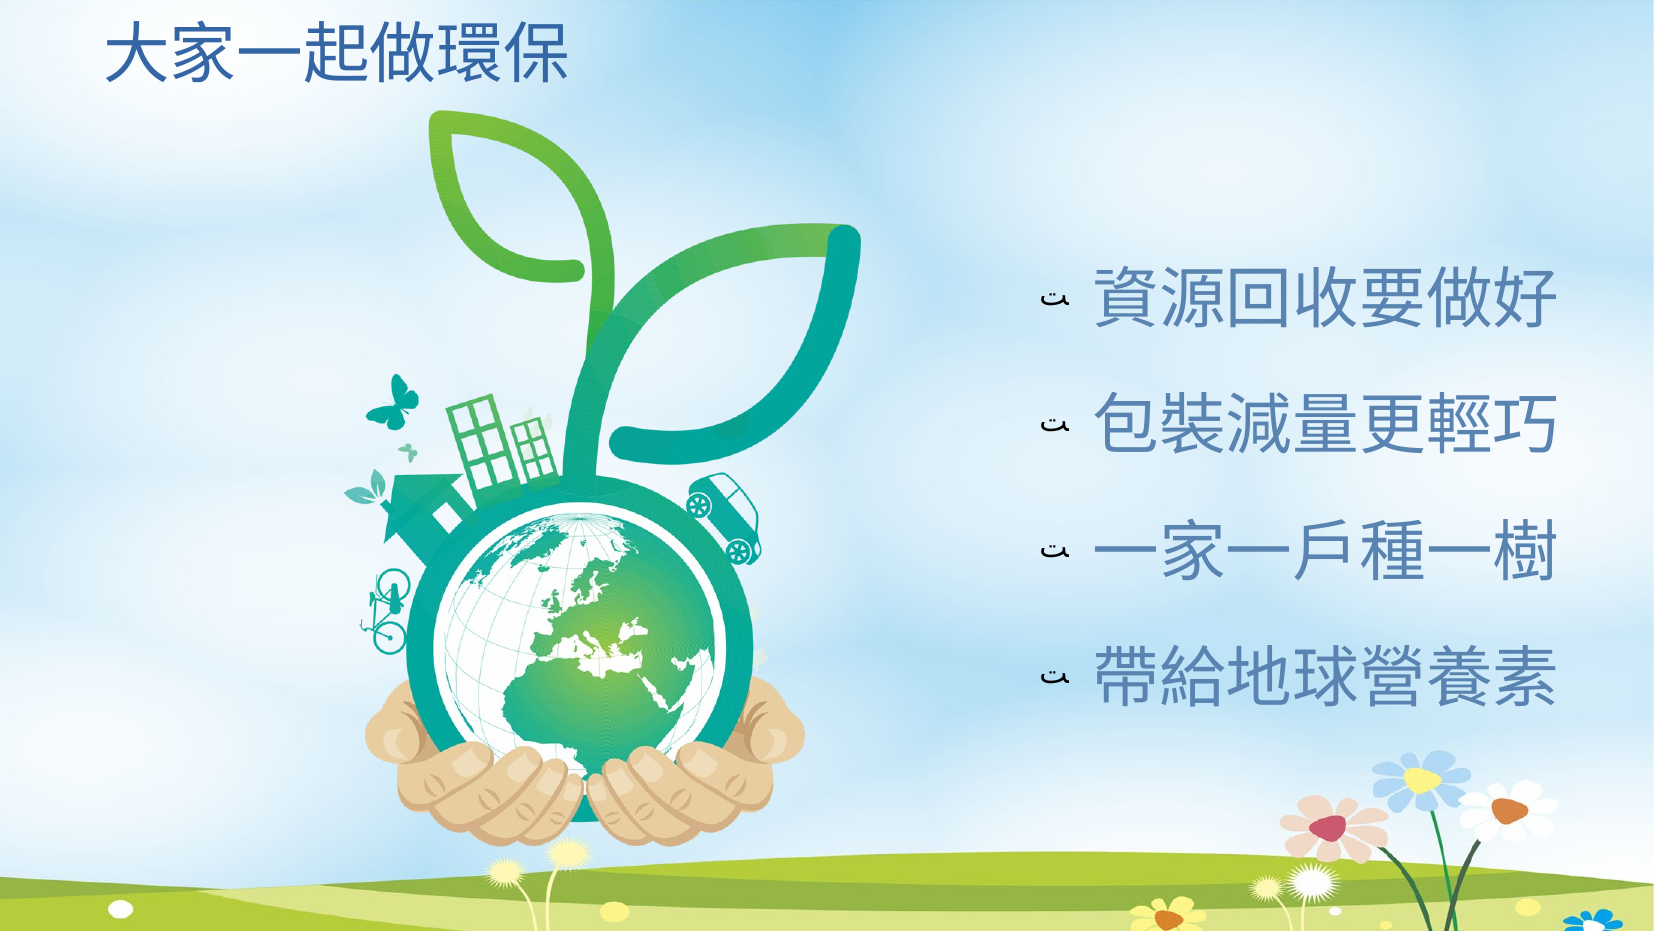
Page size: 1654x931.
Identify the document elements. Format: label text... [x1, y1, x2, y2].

title 大家一起做環保 [0, 0, 830, 200]
list 資源回收要做好 包裝減量更輕巧 一家一戶種一樹 帶給地球營養素 [1021, 140, 1630, 779]
picture [0, 0, 1654, 931]
